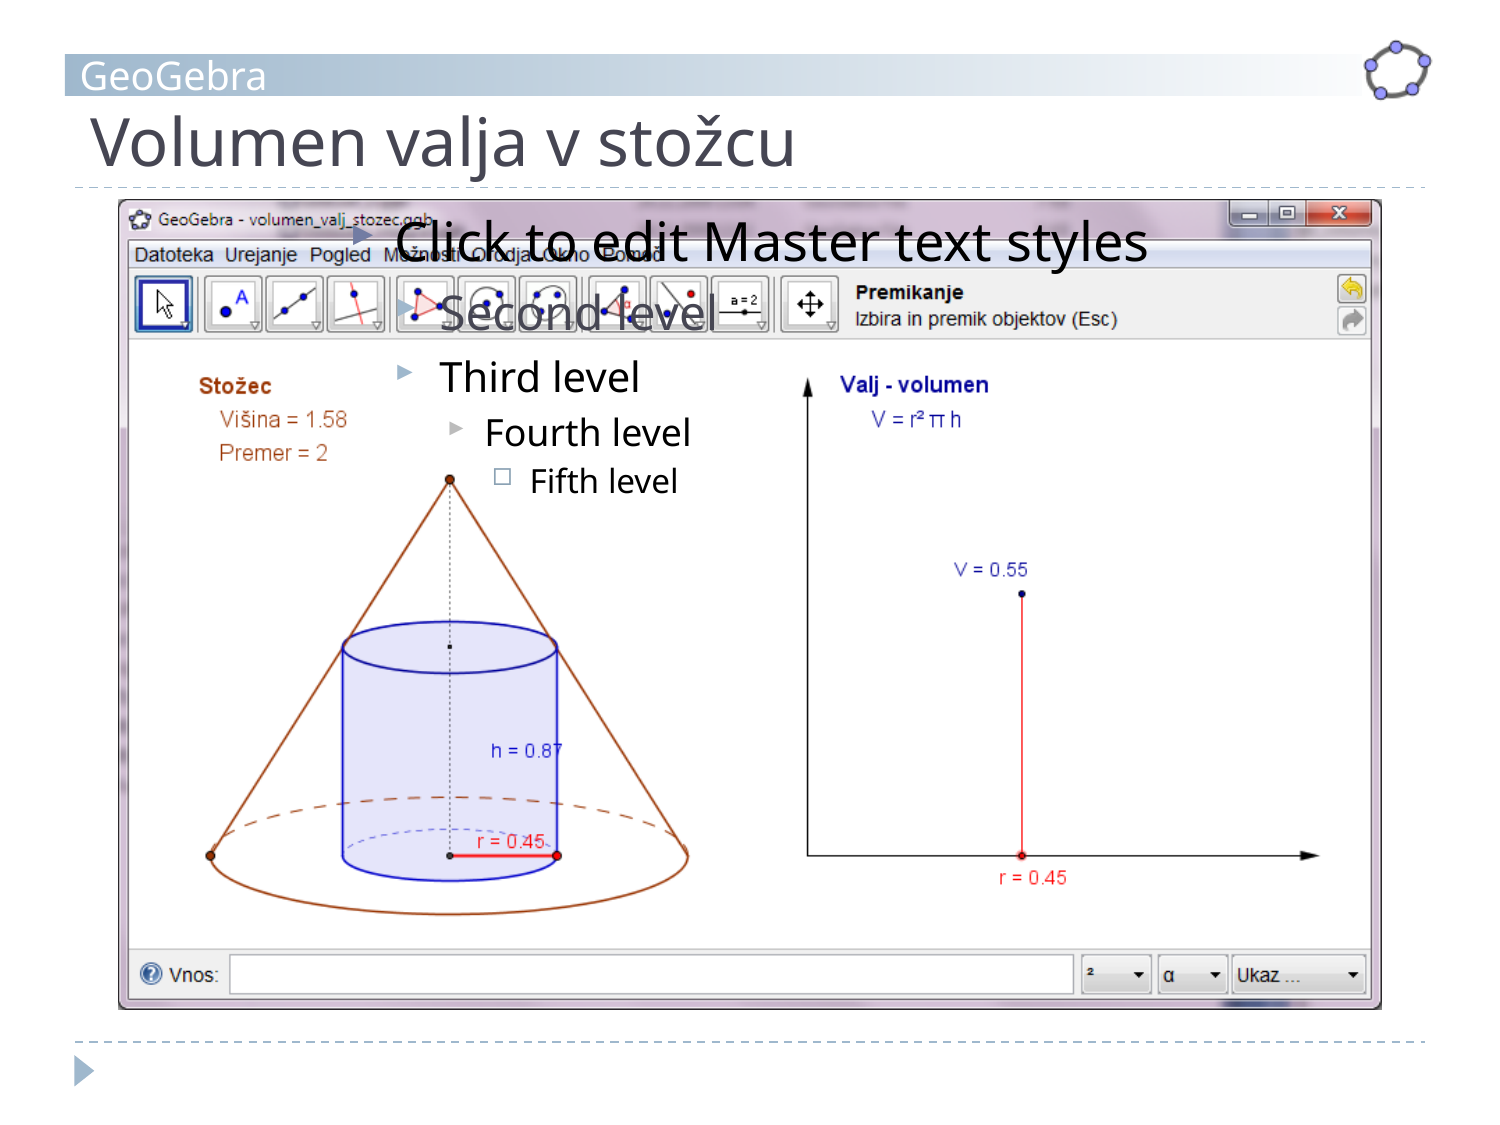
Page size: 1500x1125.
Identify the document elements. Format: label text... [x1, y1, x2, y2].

picture [1425, 35, 1434, 103]
title Volumen valja v stožcu [75, 24, 1425, 188]
picture [118, 199, 1382, 1010]
